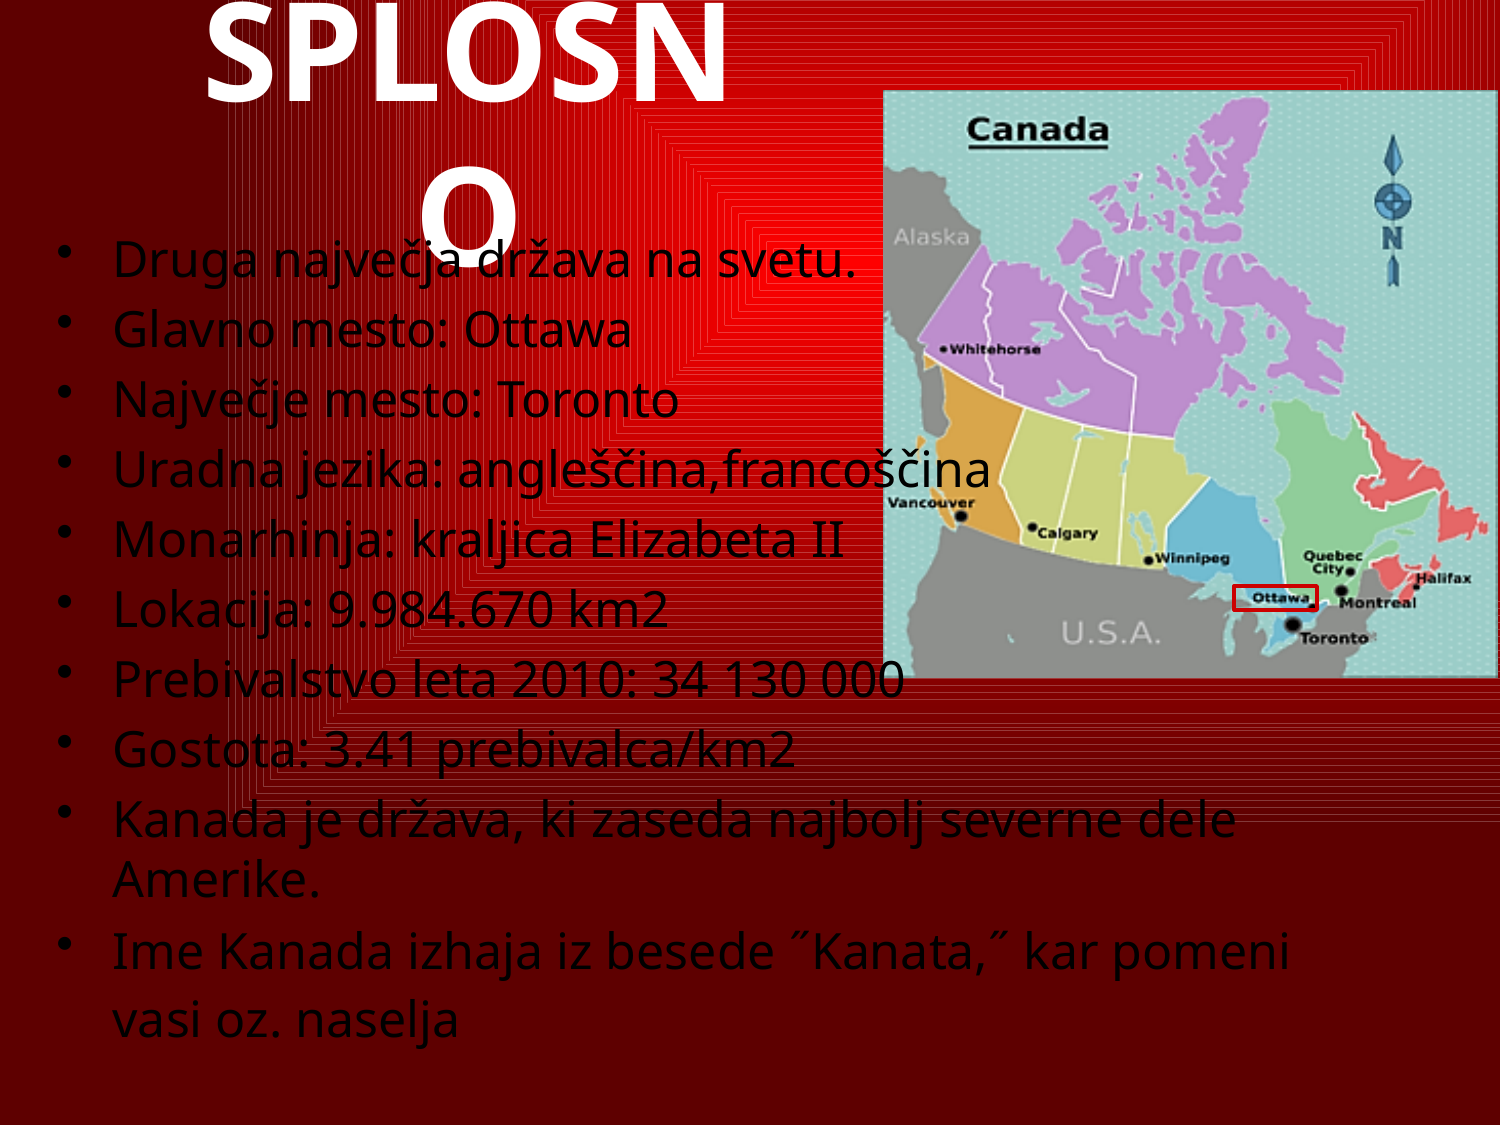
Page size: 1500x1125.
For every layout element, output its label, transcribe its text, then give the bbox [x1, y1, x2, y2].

picture [883, 90, 1498, 678]
list Druga največja država na svetu. Glavno mesto: Ottawa Največje mesto: Toronto Uradna jezika: angleščina,francoščina Monarhinja: kraljica Elizabeta II Lokacija: 9.984.670 km2 Prebivalstvo leta 2010: 34 130 000 Gostota: 3.41 prebivalca/km2 Kanada je država, ki zaseda najbolj severne dele Amerike. Ime Kanada izhaja iz besede ˝Kanata,˝ kar pomeni vasi oz. naselja [41, 220, 1376, 1052]
title SPLOŠNO [147, 42, 791, 216]
